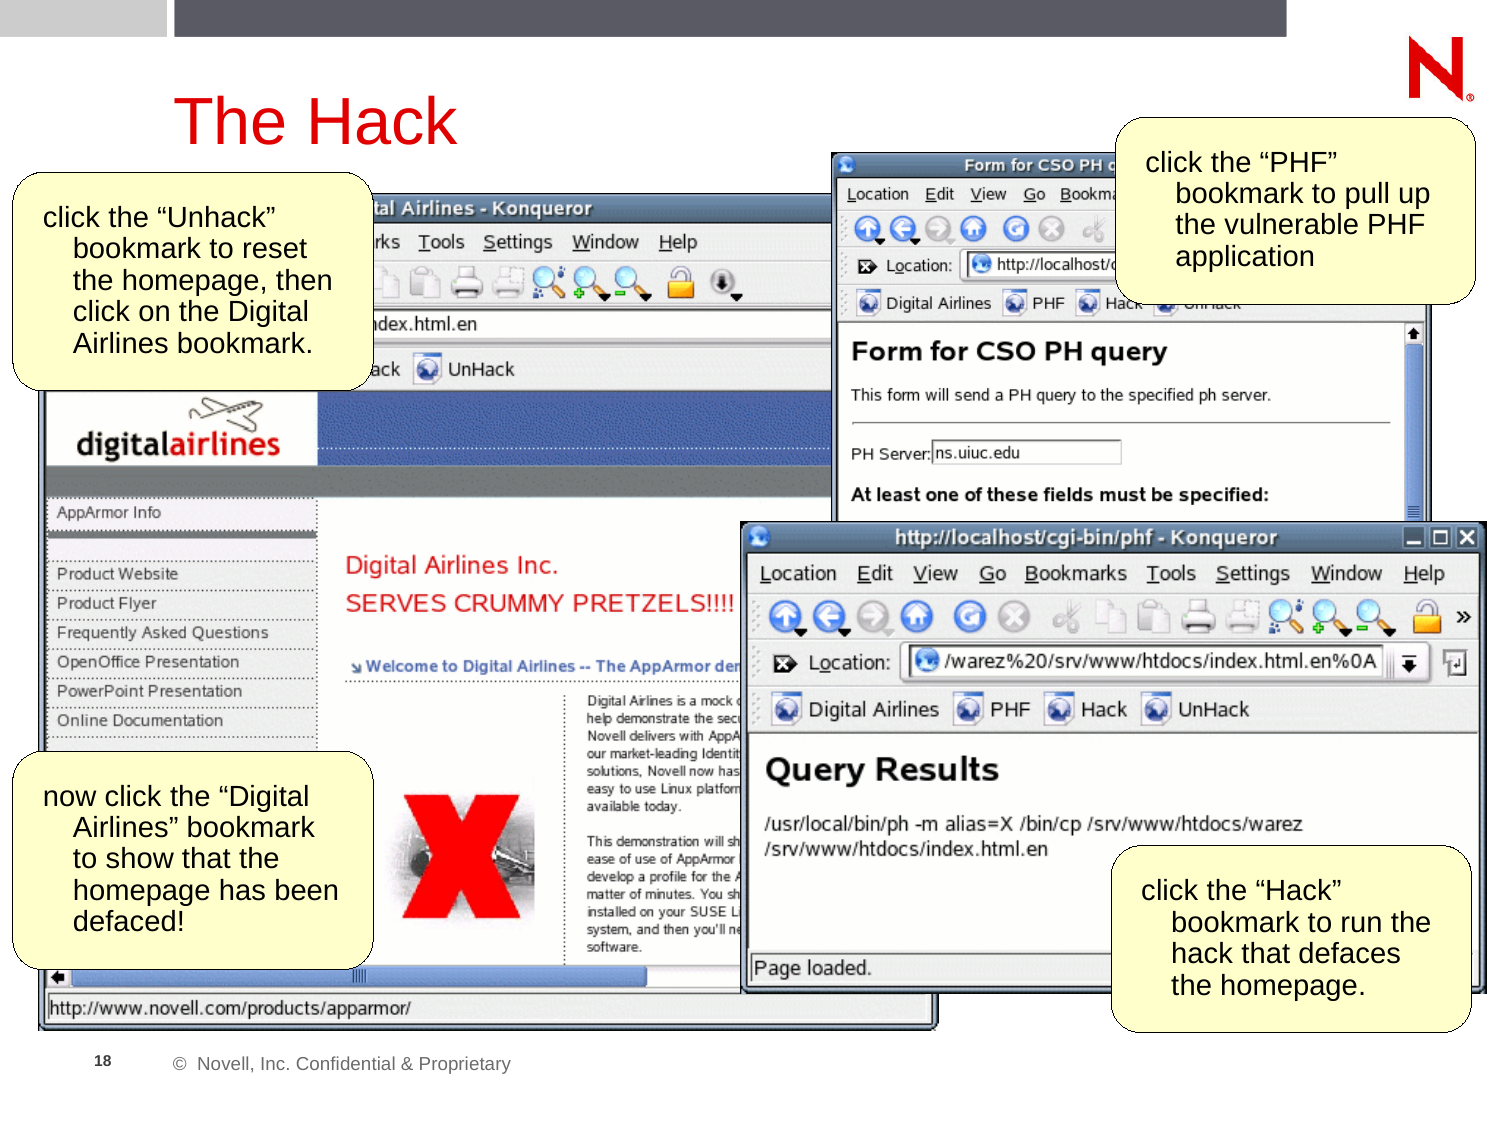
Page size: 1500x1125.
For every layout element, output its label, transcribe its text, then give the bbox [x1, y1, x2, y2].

text_box click the “Hack” bookmark to run the hack that defaces the homepage. [1111, 845, 1472, 1033]
text_box click the “PHF” bookmark to pull up the vulnerable PHF application [1115, 117, 1476, 305]
title The Hack [173, 41, 1395, 205]
text_box now click the “Digital Airlines” bookmark to show that the homepage has been defaced! [12, 751, 374, 970]
text_box click the “Unhack” bookmark to reset the homepage, then click on the Digital Airlines bookmark. [12, 172, 374, 391]
picture [38, 205, 1487, 1031]
picture [1404, 32, 1477, 105]
